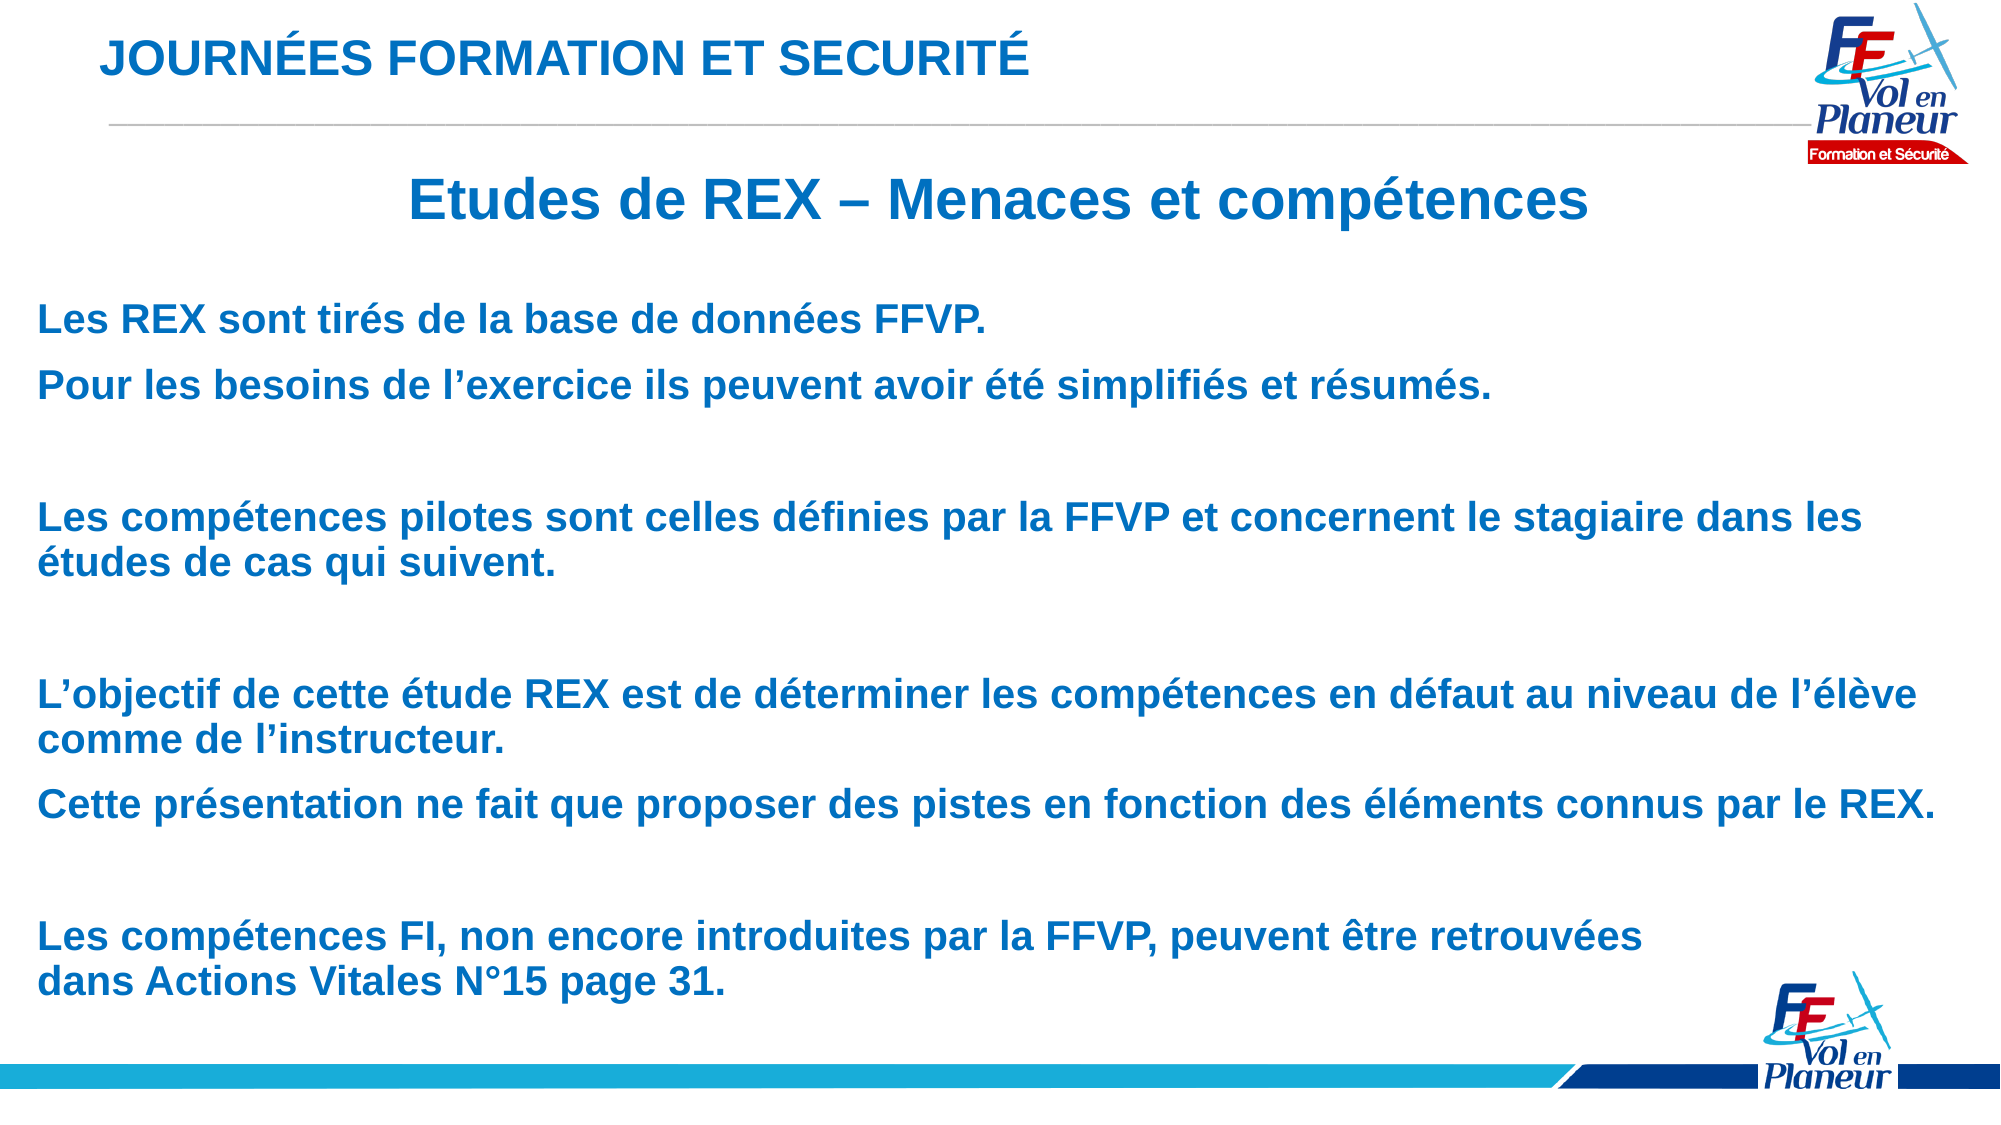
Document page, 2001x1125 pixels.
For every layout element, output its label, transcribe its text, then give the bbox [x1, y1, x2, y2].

picture [1759, 2, 2000, 165]
list JOURNÉES FORMATION ET SECURITÉ [70, 24, 1547, 93]
picture [0, 959, 2000, 1125]
text_box Etudes de REX – Menaces et compétences Les REX sont tirés de la base de données FFVP. Pour les besoins de l’exercice ils peuvent avoir été simplifiés et résumés. Les compétences pilotes sont celles définies par la FFVP et concernent le stagiaire dans les études de cas qui suivent. L’objectif de cette étude REX est de déterminer les compétences en défaut au niveau de l’élève comme de l’instructeur. Cette présentation ne fait que proposer des pistes en fonction des éléments connus par le REX. Les compétences FI, non encore introduites par la FFVP, peuvent être retrouvées dans Actions Vitales N°15 page 31. [22, 161, 1978, 1013]
